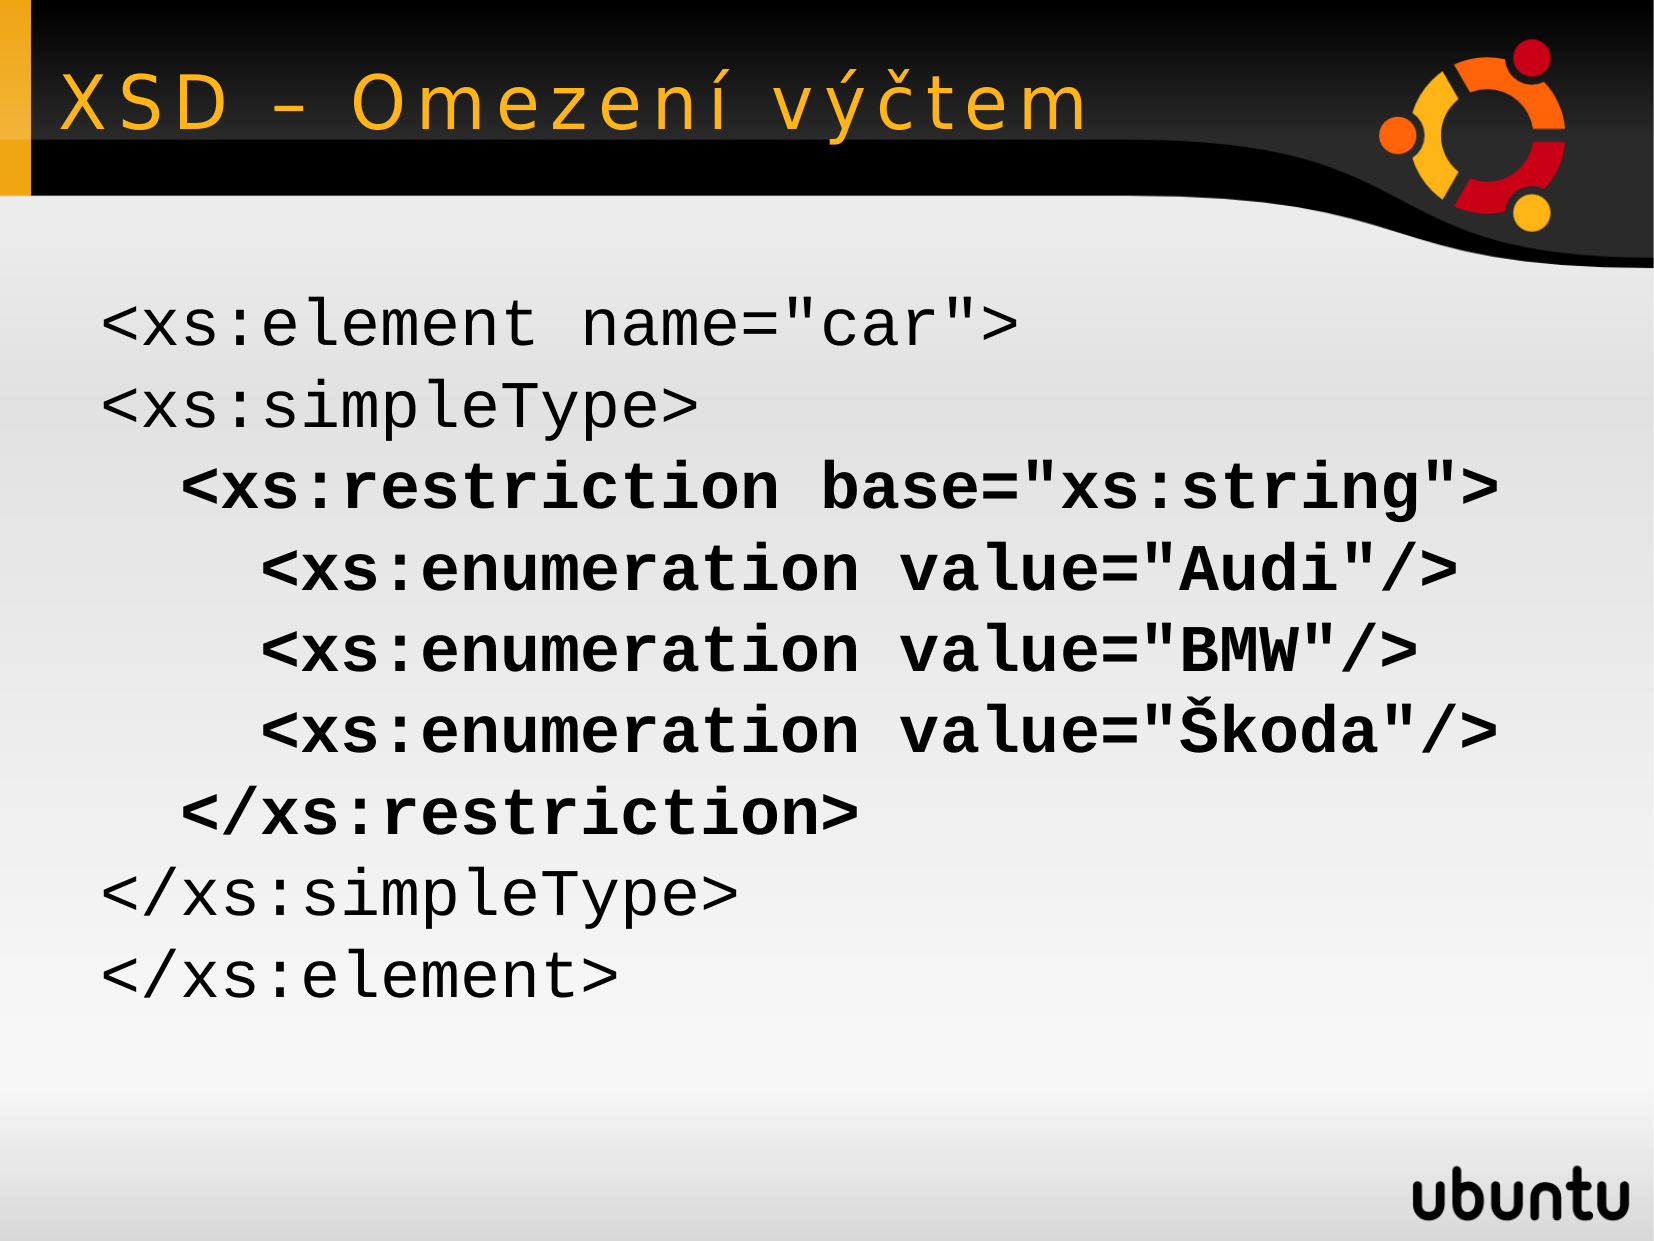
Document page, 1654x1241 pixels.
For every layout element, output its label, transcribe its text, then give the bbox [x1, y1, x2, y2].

picture [0, 0, 1654, 1241]
title XSD – Omezení výčtem [59, 29, 1270, 178]
list <xs:element name="car"> <xs:simpleType> <xs:restriction base="xs:string"> <xs:enumeration value="Audi"/> <xs:enumeration value="BMW"/> <xs:enumeration value="Škoda"/> </xs:restriction> </xs:simpleType> </xs:element> [82, 290, 1571, 1109]
